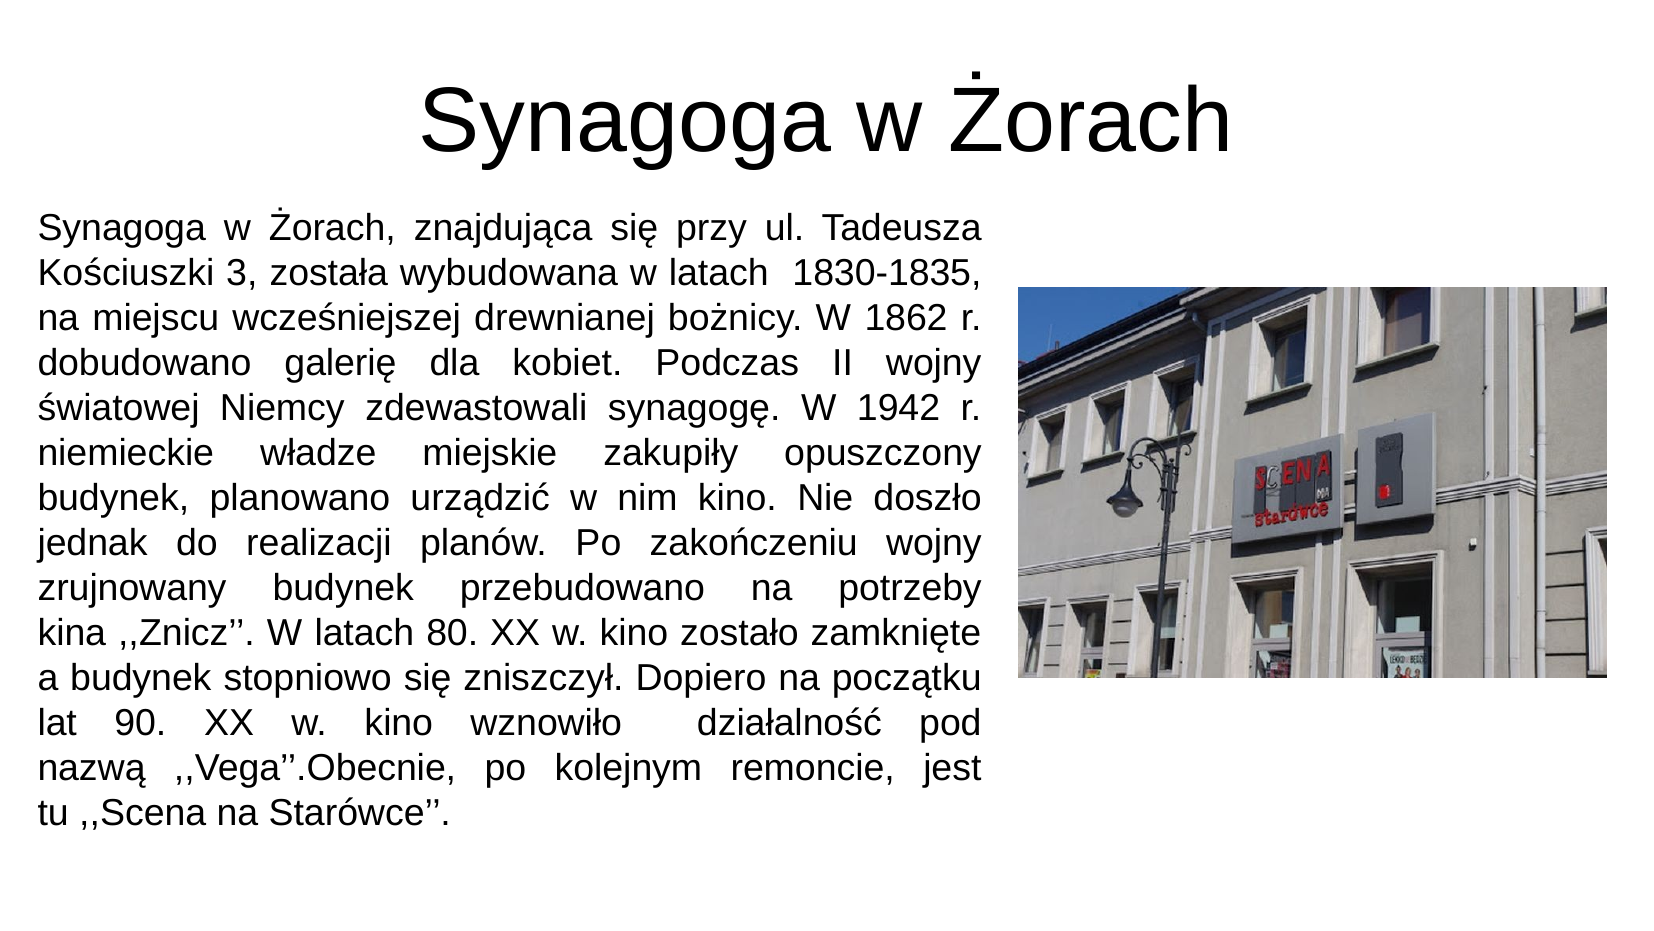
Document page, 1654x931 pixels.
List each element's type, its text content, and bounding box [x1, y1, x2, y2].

picture [1018, 287, 1607, 678]
list Synagoga w Żorach, znajdująca się przy ul. Tadeusza Kościuszki 3, została wybudowana w latach 1830-1835, na miejscu wcześniejszej drewnianej bożnicy. W 1862 r. dobudowano galerię dla kobiet. Podczas II wojny światowej Niemcy zdewastowali synagogę. W 1942 r. niemieckie władze miejskie zakupiły opuszczony budynek, planowano urządzić w nim kino. Nie doszło jednak do realizacji planów. Po zakończeniu wojny zrujnowany budynek przebudowano na potrzeby kina ,,Znicz’’. W latach 80. XX w. kino zostało zamknięte a budynek stopniowo się zniszczył. Dopiero na początku lat 90. XX w. kino wznowiło działalność pod nazwą ,,Vega’’.Obecnie, po kolejnym remoncie, jest tu ,,Scena na Starówce’’. [37, 202, 985, 879]
title Synagoga w Żorach [82, 37, 1571, 193]
